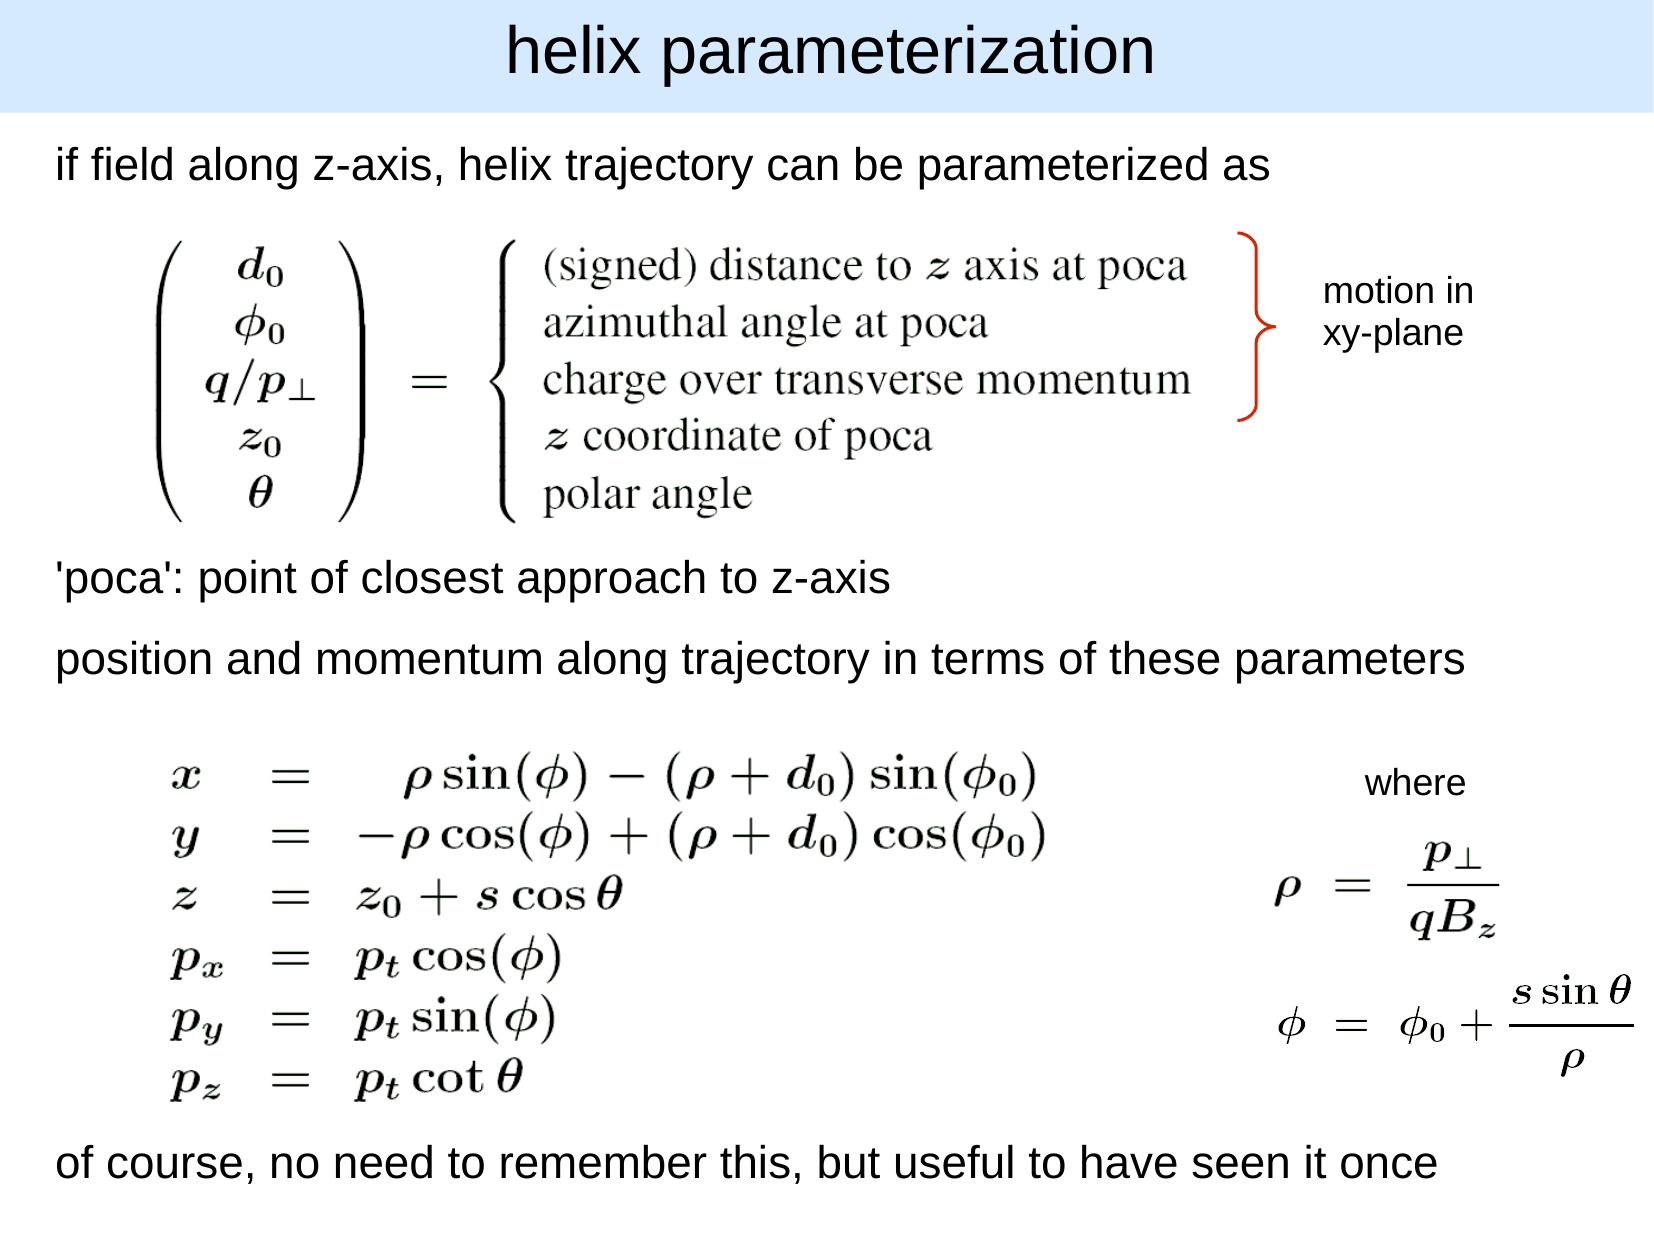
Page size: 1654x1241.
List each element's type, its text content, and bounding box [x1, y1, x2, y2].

picture [1259, 832, 1515, 950]
list of course, no need to remember this, but useful to have seen it once [37, 1137, 1613, 1206]
list 'poca': point of closest approach to z-axis position and momentum along trajectory in terms of these parameters [37, 552, 1613, 718]
picture [1271, 972, 1647, 1081]
list if field along z-axis, helix trajectory can be parameterized as [37, 138, 1613, 208]
title helix parameterization [86, 0, 1576, 100]
picture [150, 748, 1051, 1111]
text_box where [1350, 754, 1482, 826]
text_box motion in xy-plane [1308, 262, 1501, 389]
picture [150, 221, 1201, 531]
